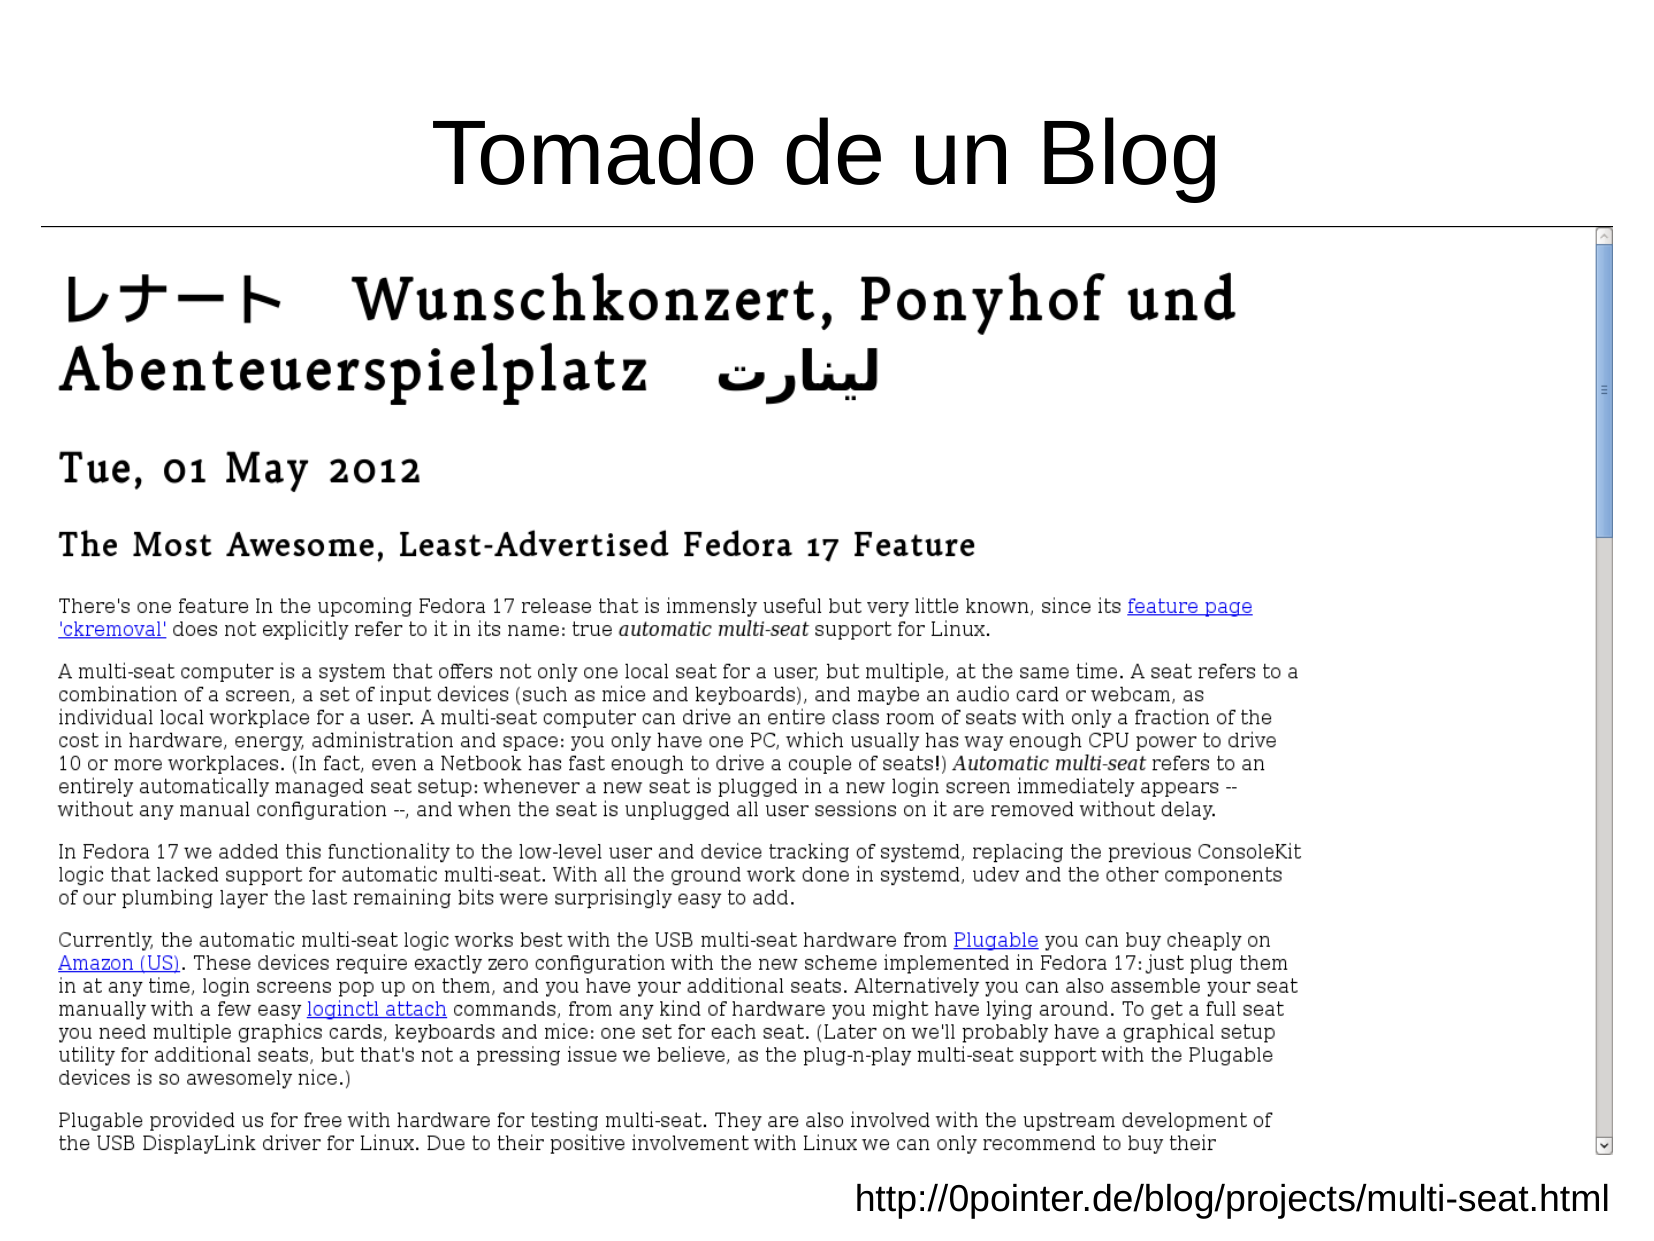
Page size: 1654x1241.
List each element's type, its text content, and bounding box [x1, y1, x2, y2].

picture [41, 226, 1613, 1156]
text_box http://0pointer.de/blog/projects/multi-seat.html [840, 1170, 1628, 1227]
title Tomado de un Blog [82, 49, 1571, 226]
